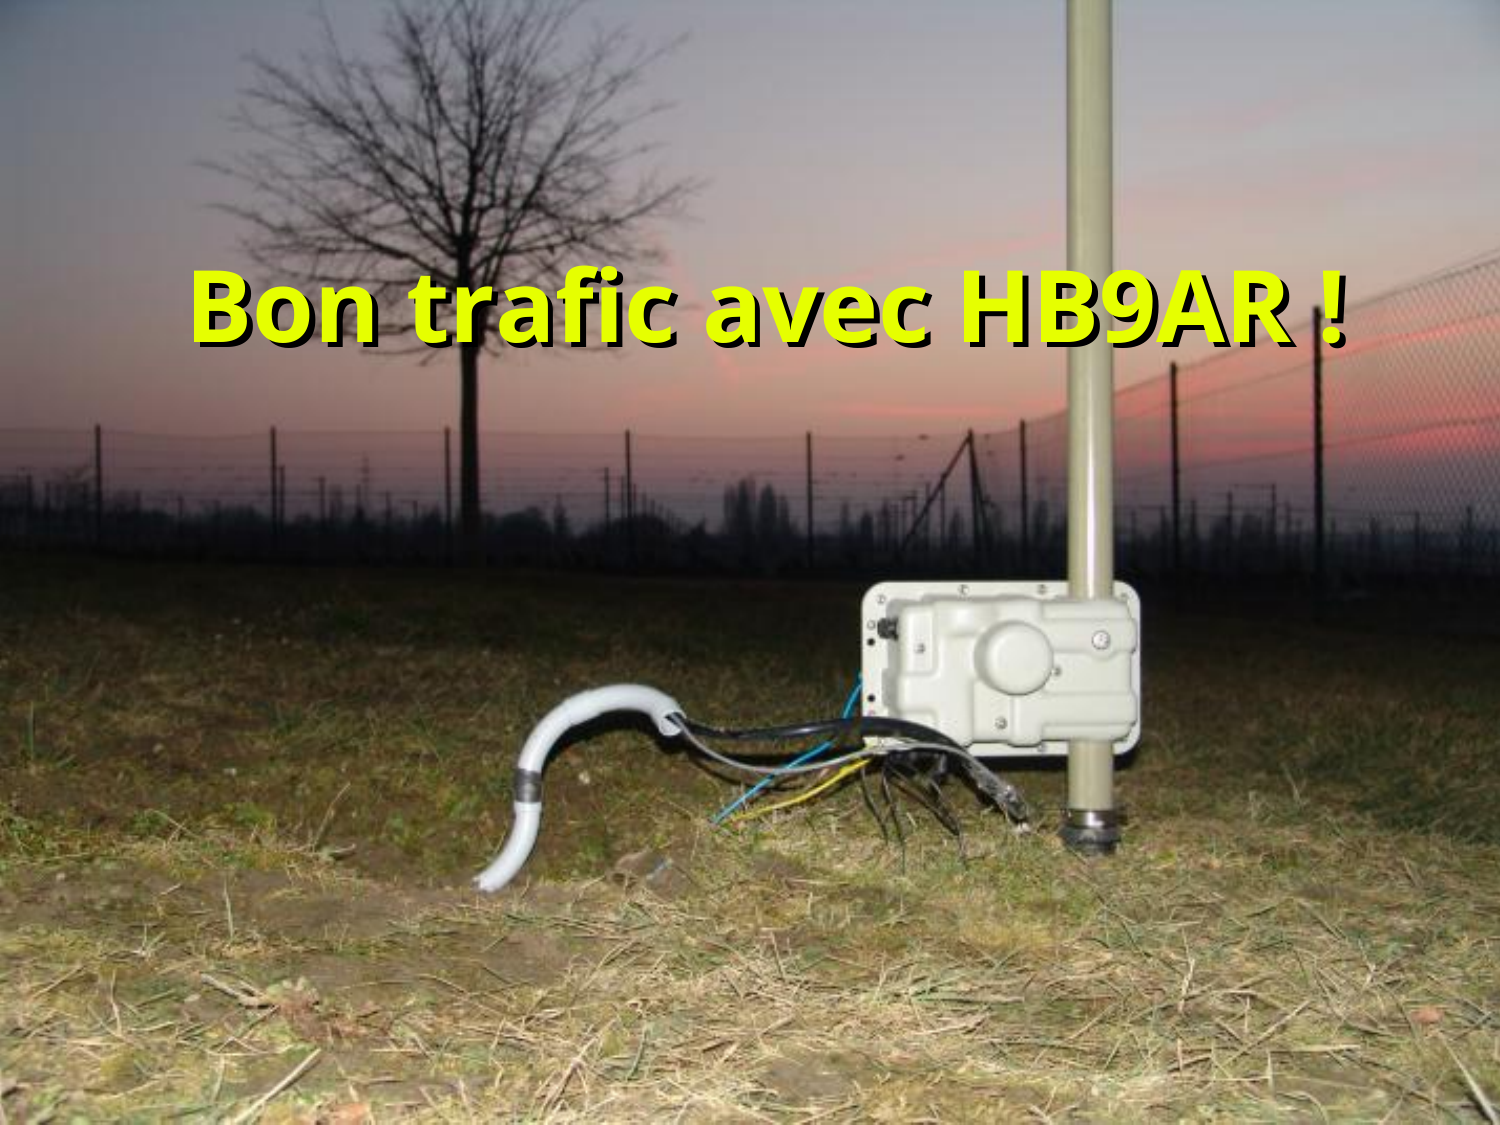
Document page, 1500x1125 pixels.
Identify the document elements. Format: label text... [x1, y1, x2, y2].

title Bon trafic avec HB9AR ! [147, 192, 1386, 414]
picture [0, 0, 1500, 1125]
